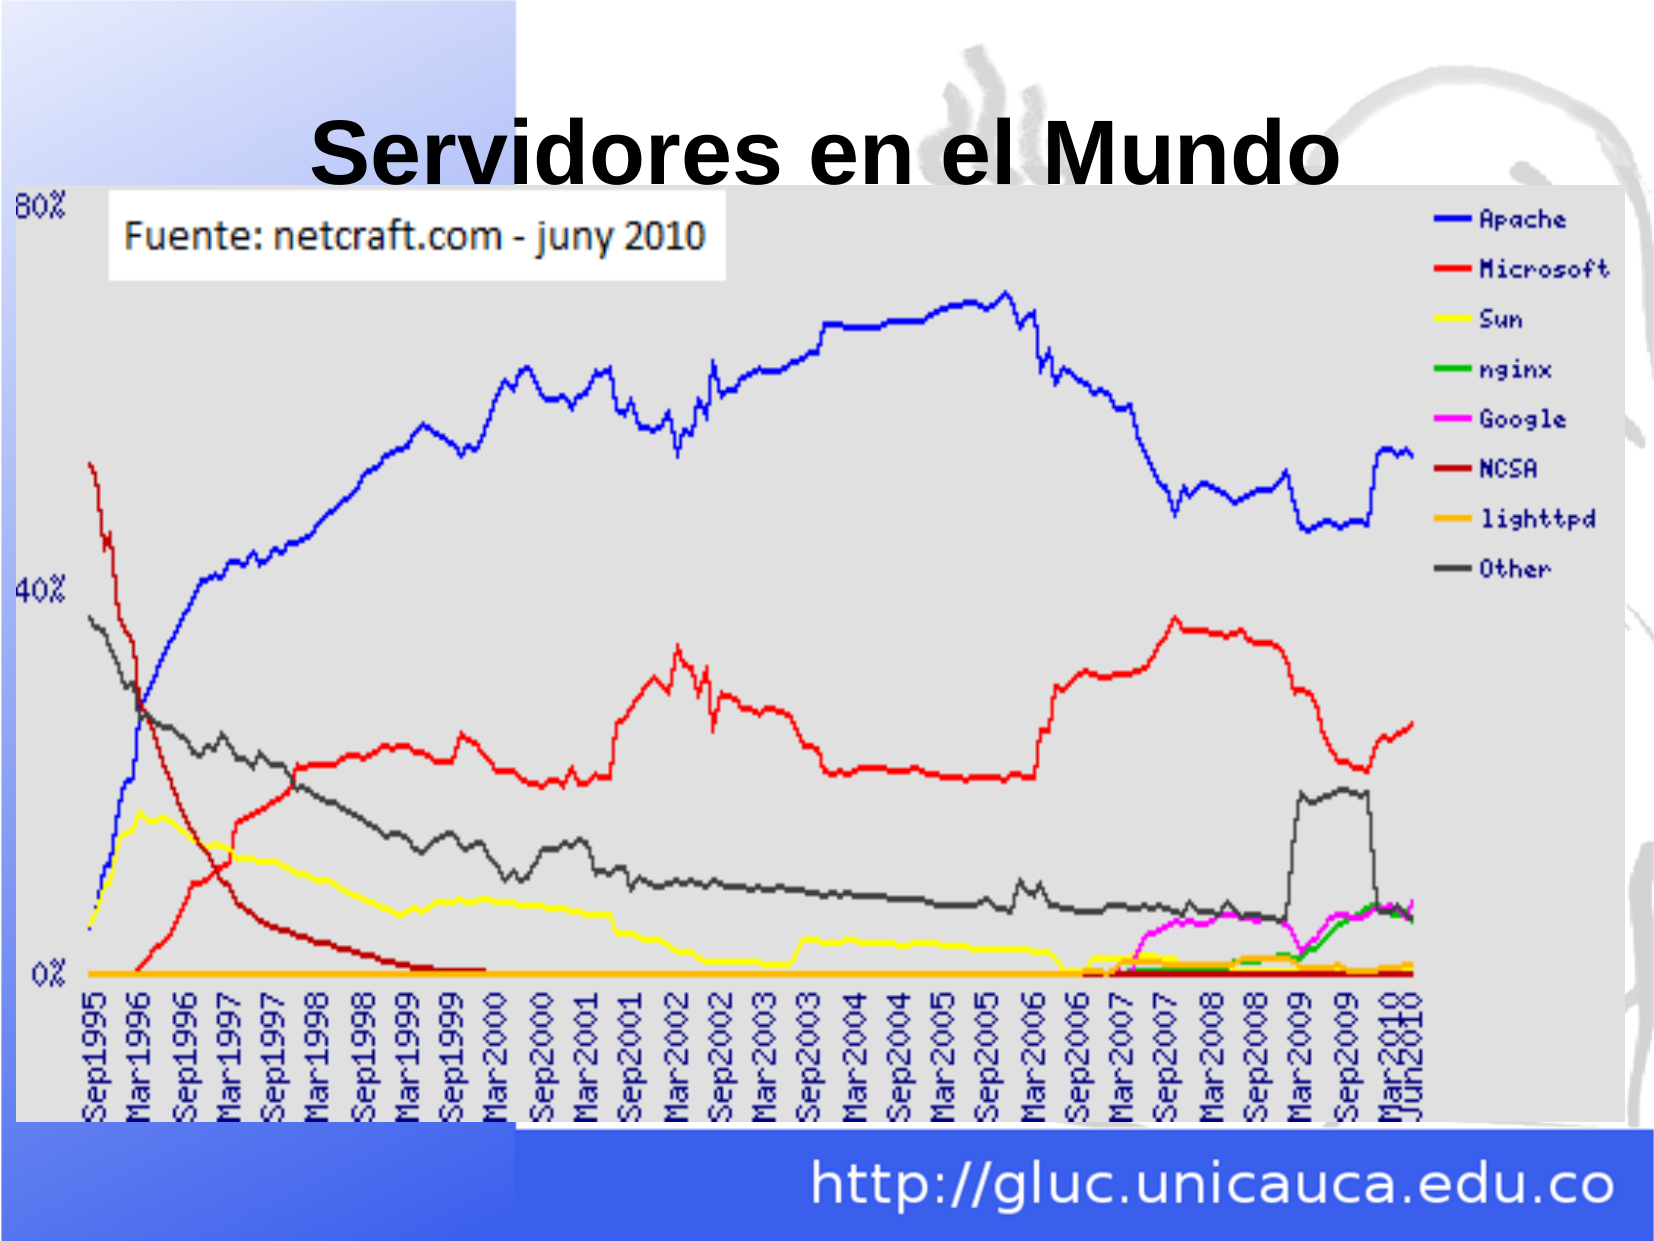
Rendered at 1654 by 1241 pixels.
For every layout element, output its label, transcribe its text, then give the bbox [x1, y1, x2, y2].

picture [0, 0, 1654, 1241]
title Servidores en el Mundo [82, 49, 1571, 185]
